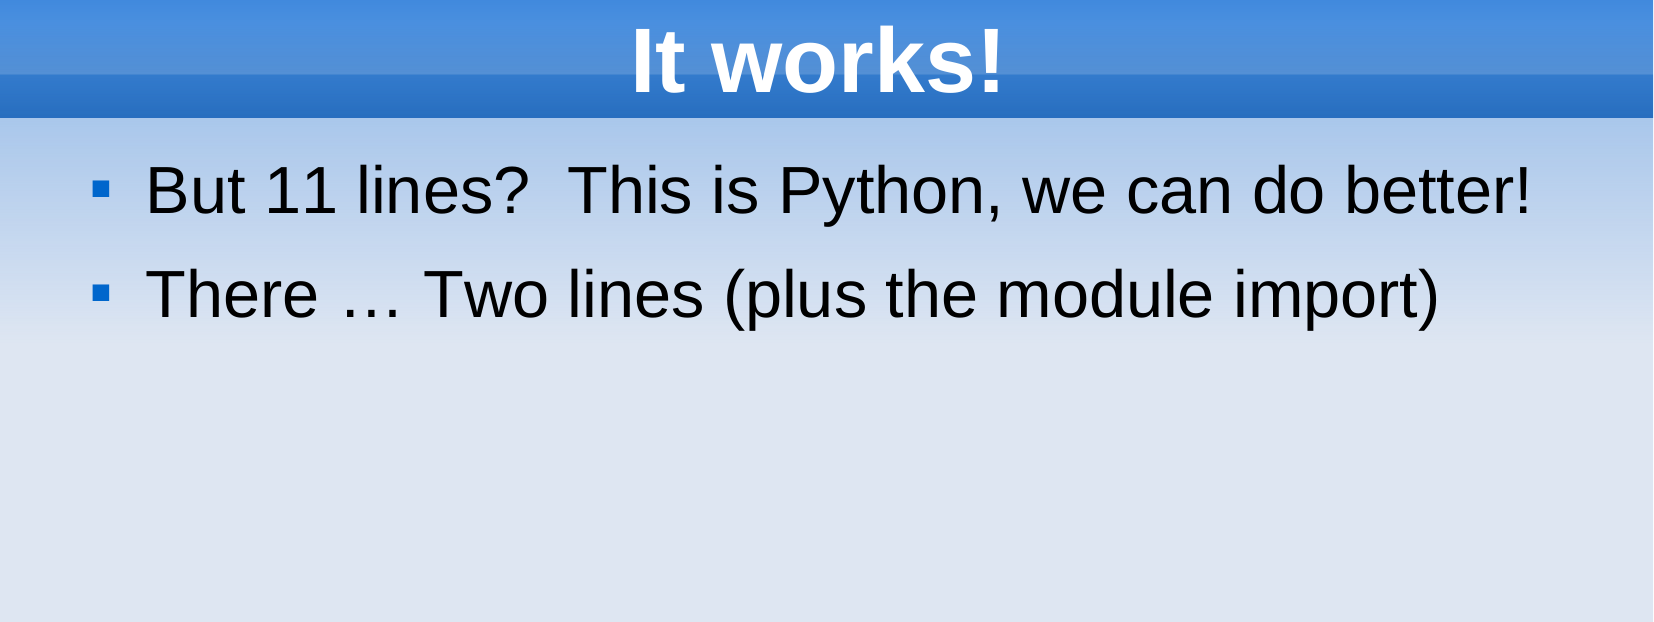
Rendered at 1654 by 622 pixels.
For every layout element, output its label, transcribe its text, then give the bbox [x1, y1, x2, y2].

picture [0, 0, 1654, 622]
title It works! [75, 1, 1563, 120]
list But 11 lines? This is Python, we can do better! There … Two lines (plus the module import) [75, 152, 1563, 548]
